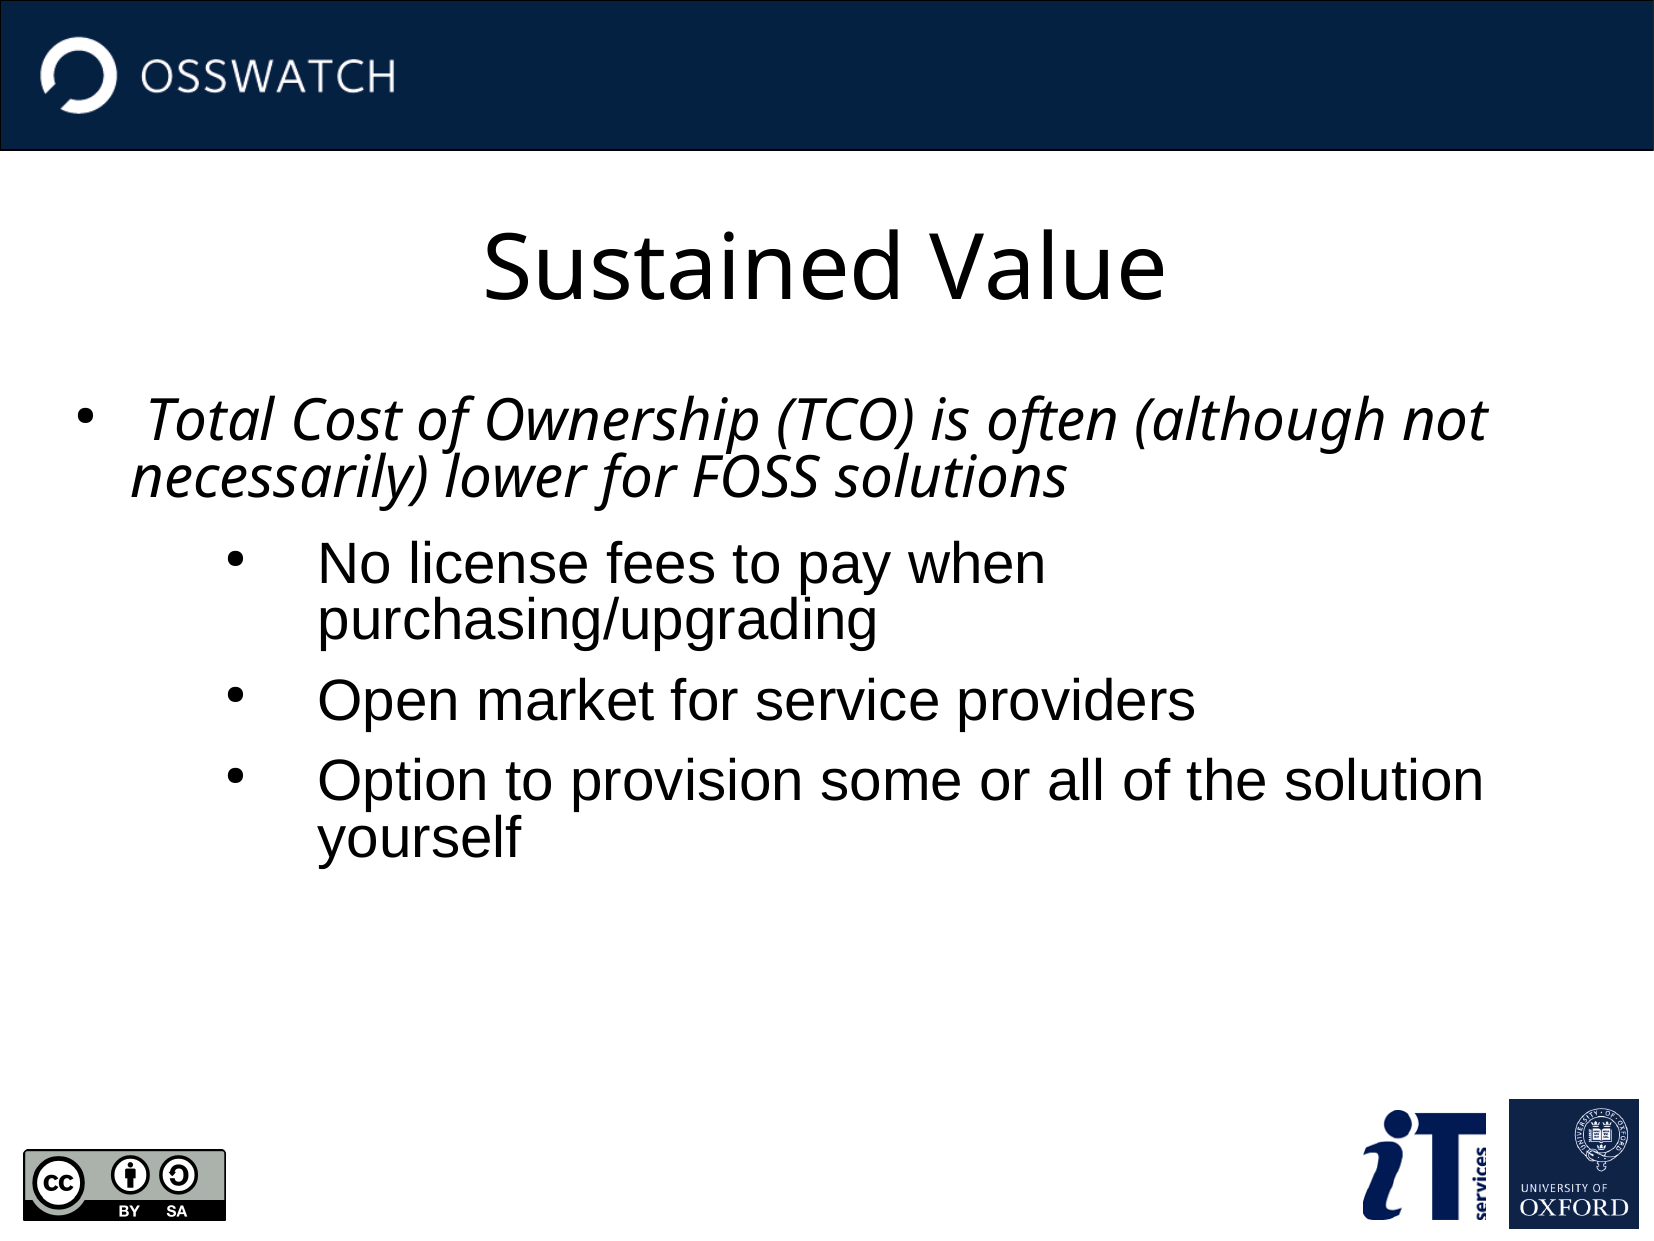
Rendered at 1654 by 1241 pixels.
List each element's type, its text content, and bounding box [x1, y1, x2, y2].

list Total Cost of Ownership (TCO) is often (although not necessarily) lower for FOSS solutions No license fees to pay when purchasing/upgrading Open market for service providers Option to provision some or all of the solution yourself [75, 395, 1563, 1151]
picture [23, 1149, 226, 1221]
title Sustained Value [82, 169, 1570, 376]
picture [1363, 1151, 1486, 1220]
picture [1509, 1099, 1639, 1229]
picture [12, 12, 426, 141]
